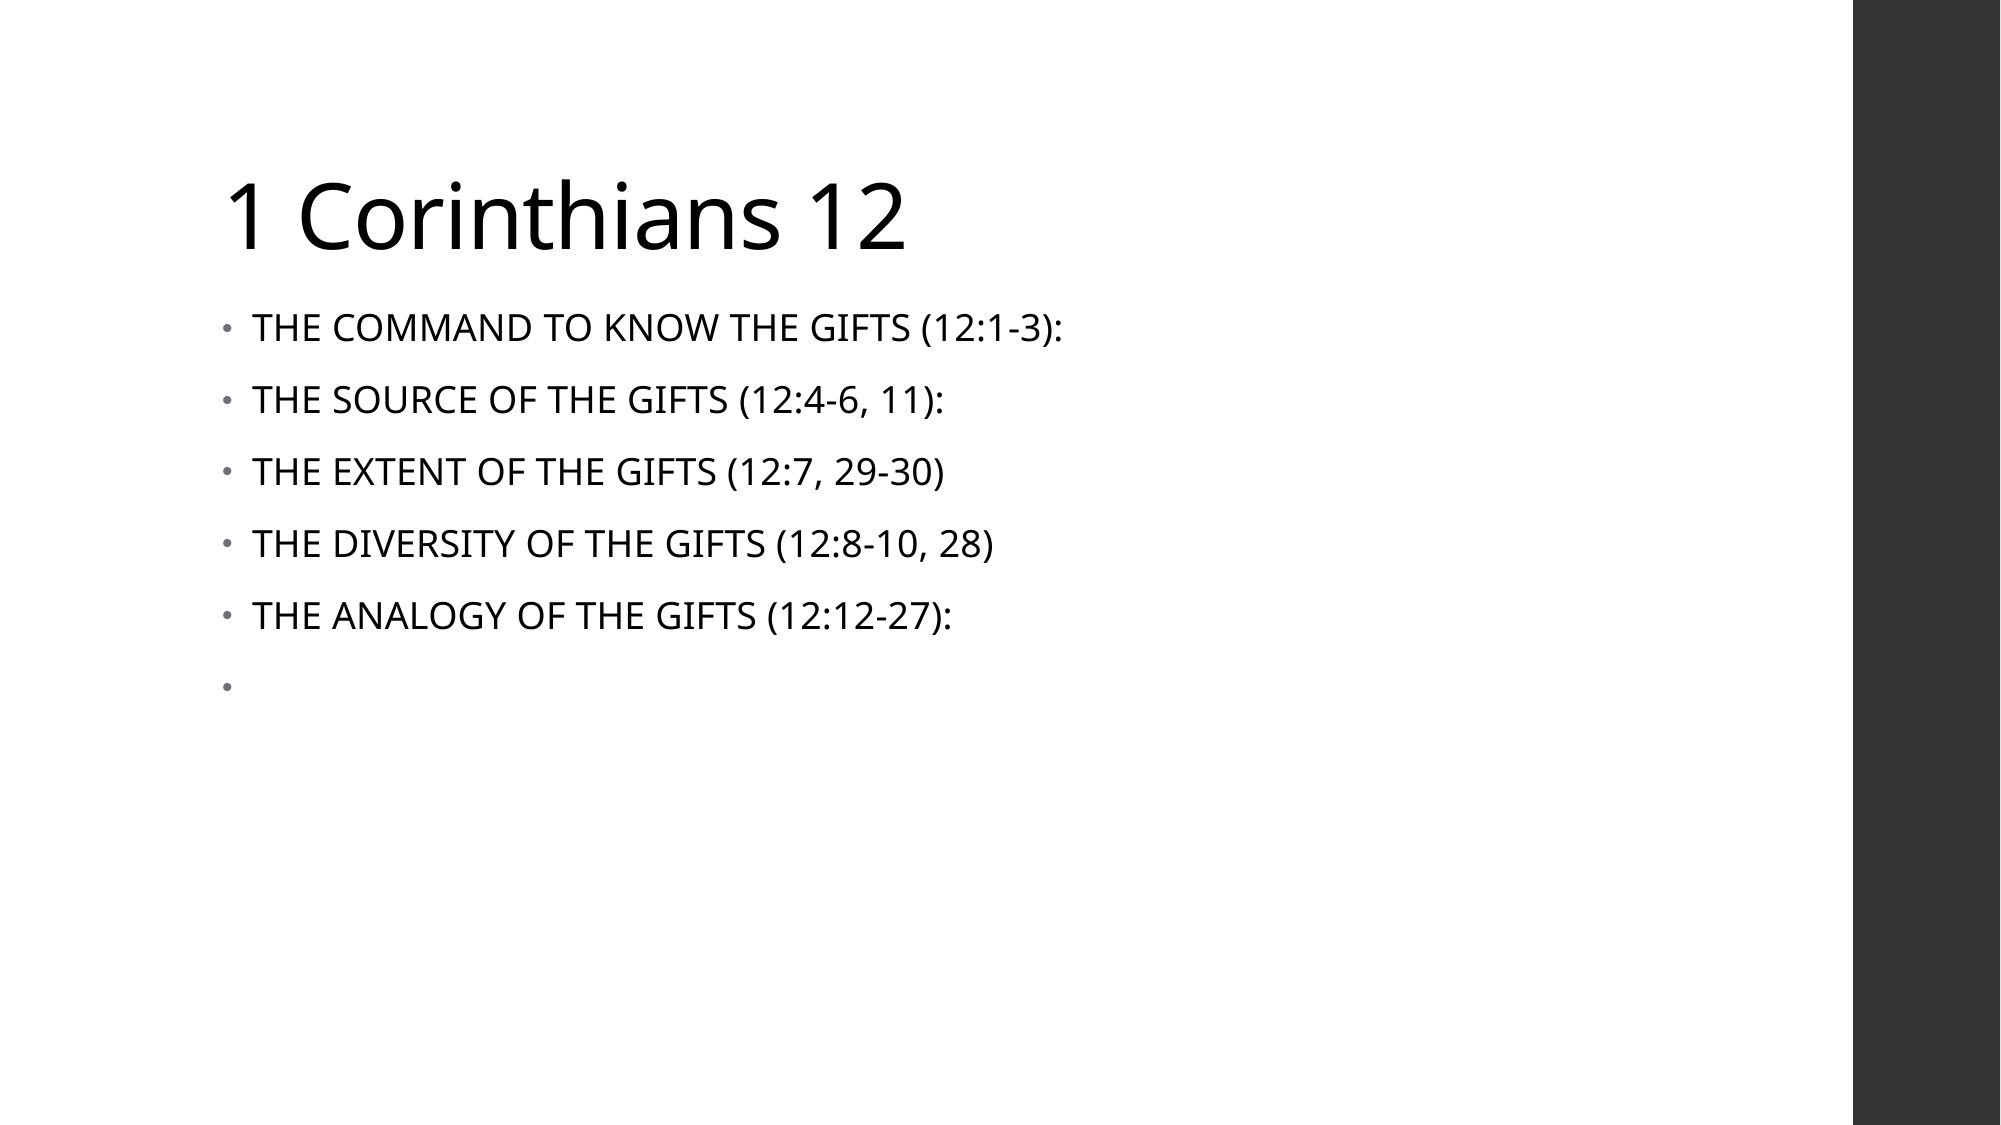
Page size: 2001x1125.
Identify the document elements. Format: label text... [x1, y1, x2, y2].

list THE COMMAND TO KNOW THE GIFTS (12:1-3): THE SOURCE OF THE GIFTS (12:4-6, 11): THE EXTENT OF THE GIFTS (12:7, 29-30) THE DIVERSITY OF THE GIFTS (12:8-10, 28) THE ANALOGY OF THE GIFTS (12:12-27): [206, 299, 1617, 1014]
title 1 Corinthians 12 [206, 60, 1797, 278]
